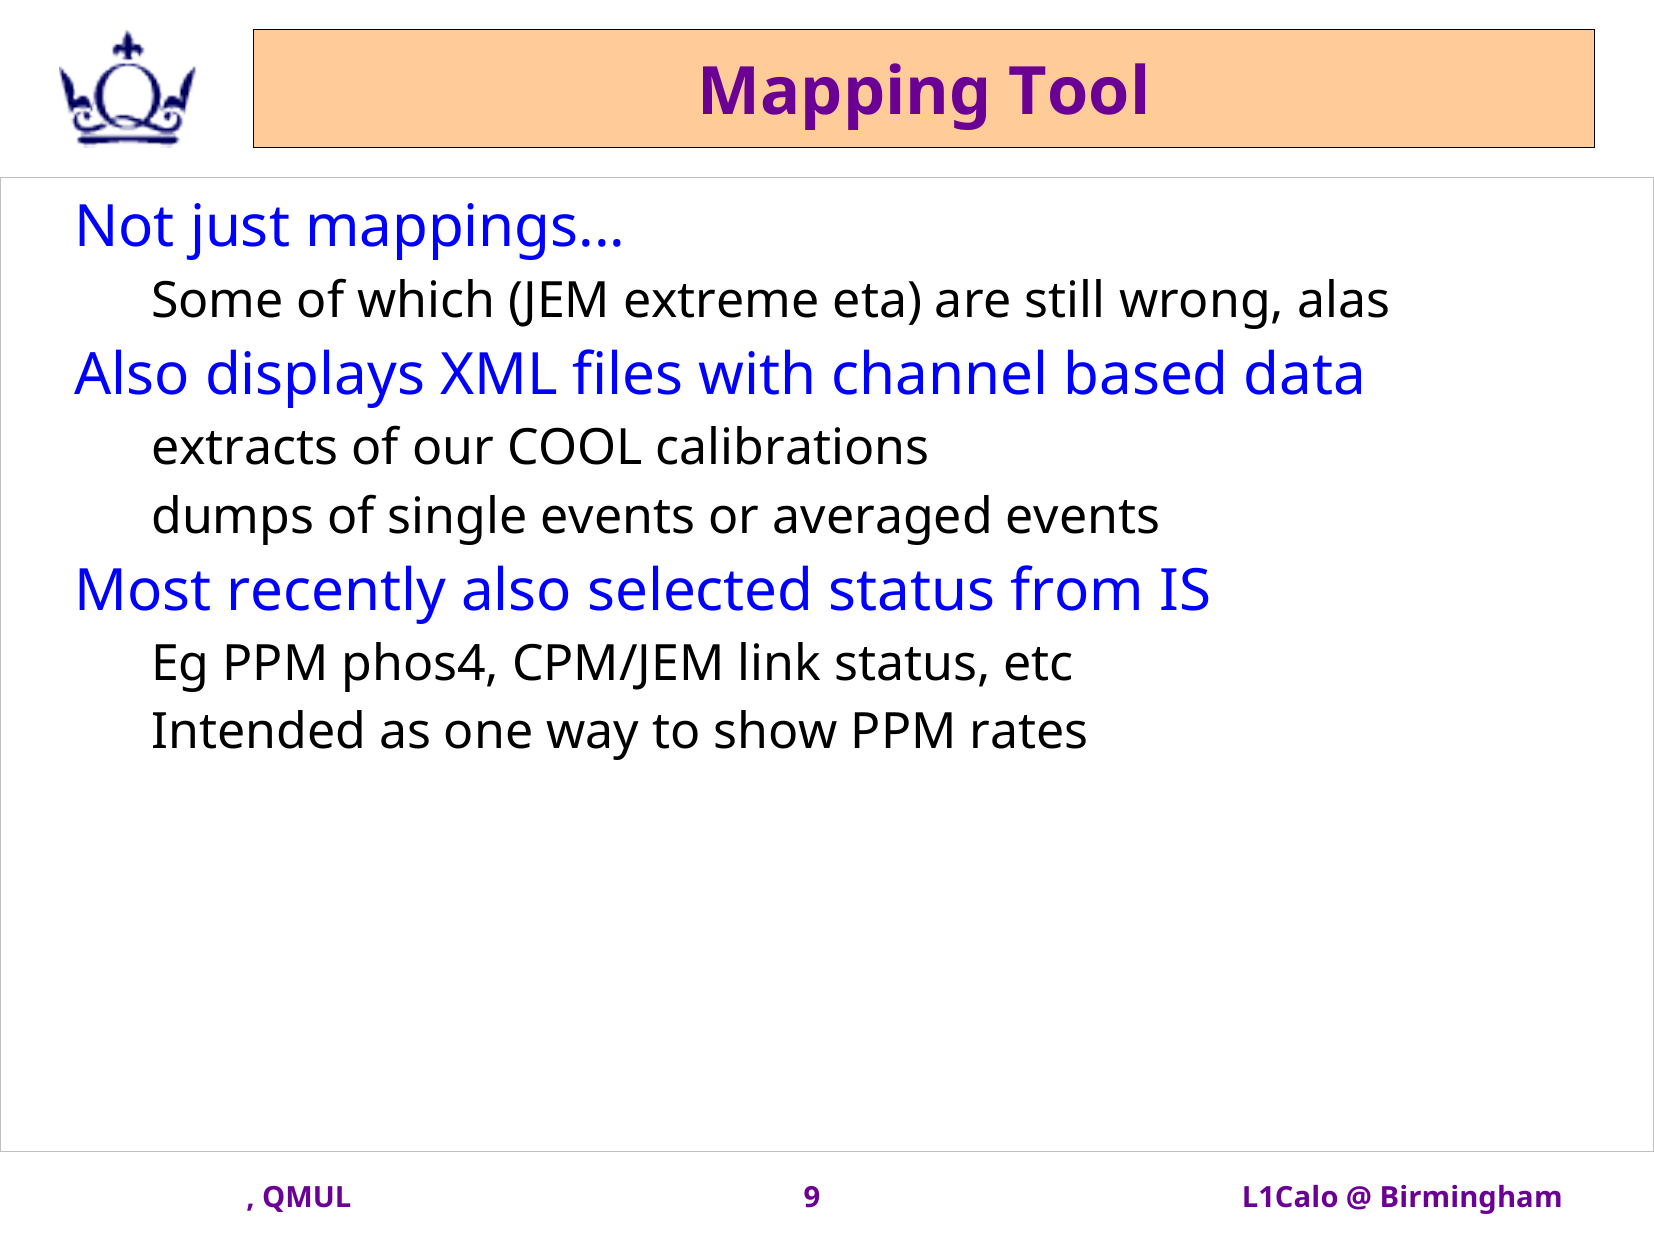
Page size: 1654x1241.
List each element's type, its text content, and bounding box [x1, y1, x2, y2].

list Not just mappings... Some of which (JEM extreme eta) are still wrong, alas Also displays XML files with channel based data extracts of our COOL calibrations dumps of single events or averaged events Most recently also selected status from IS Eg PPM phos4, CPM/JEM link status, etc Intended as one way to show PPM rates [56, 184, 1600, 1105]
picture [59, 29, 200, 148]
title Mapping Tool [253, 29, 1595, 148]
